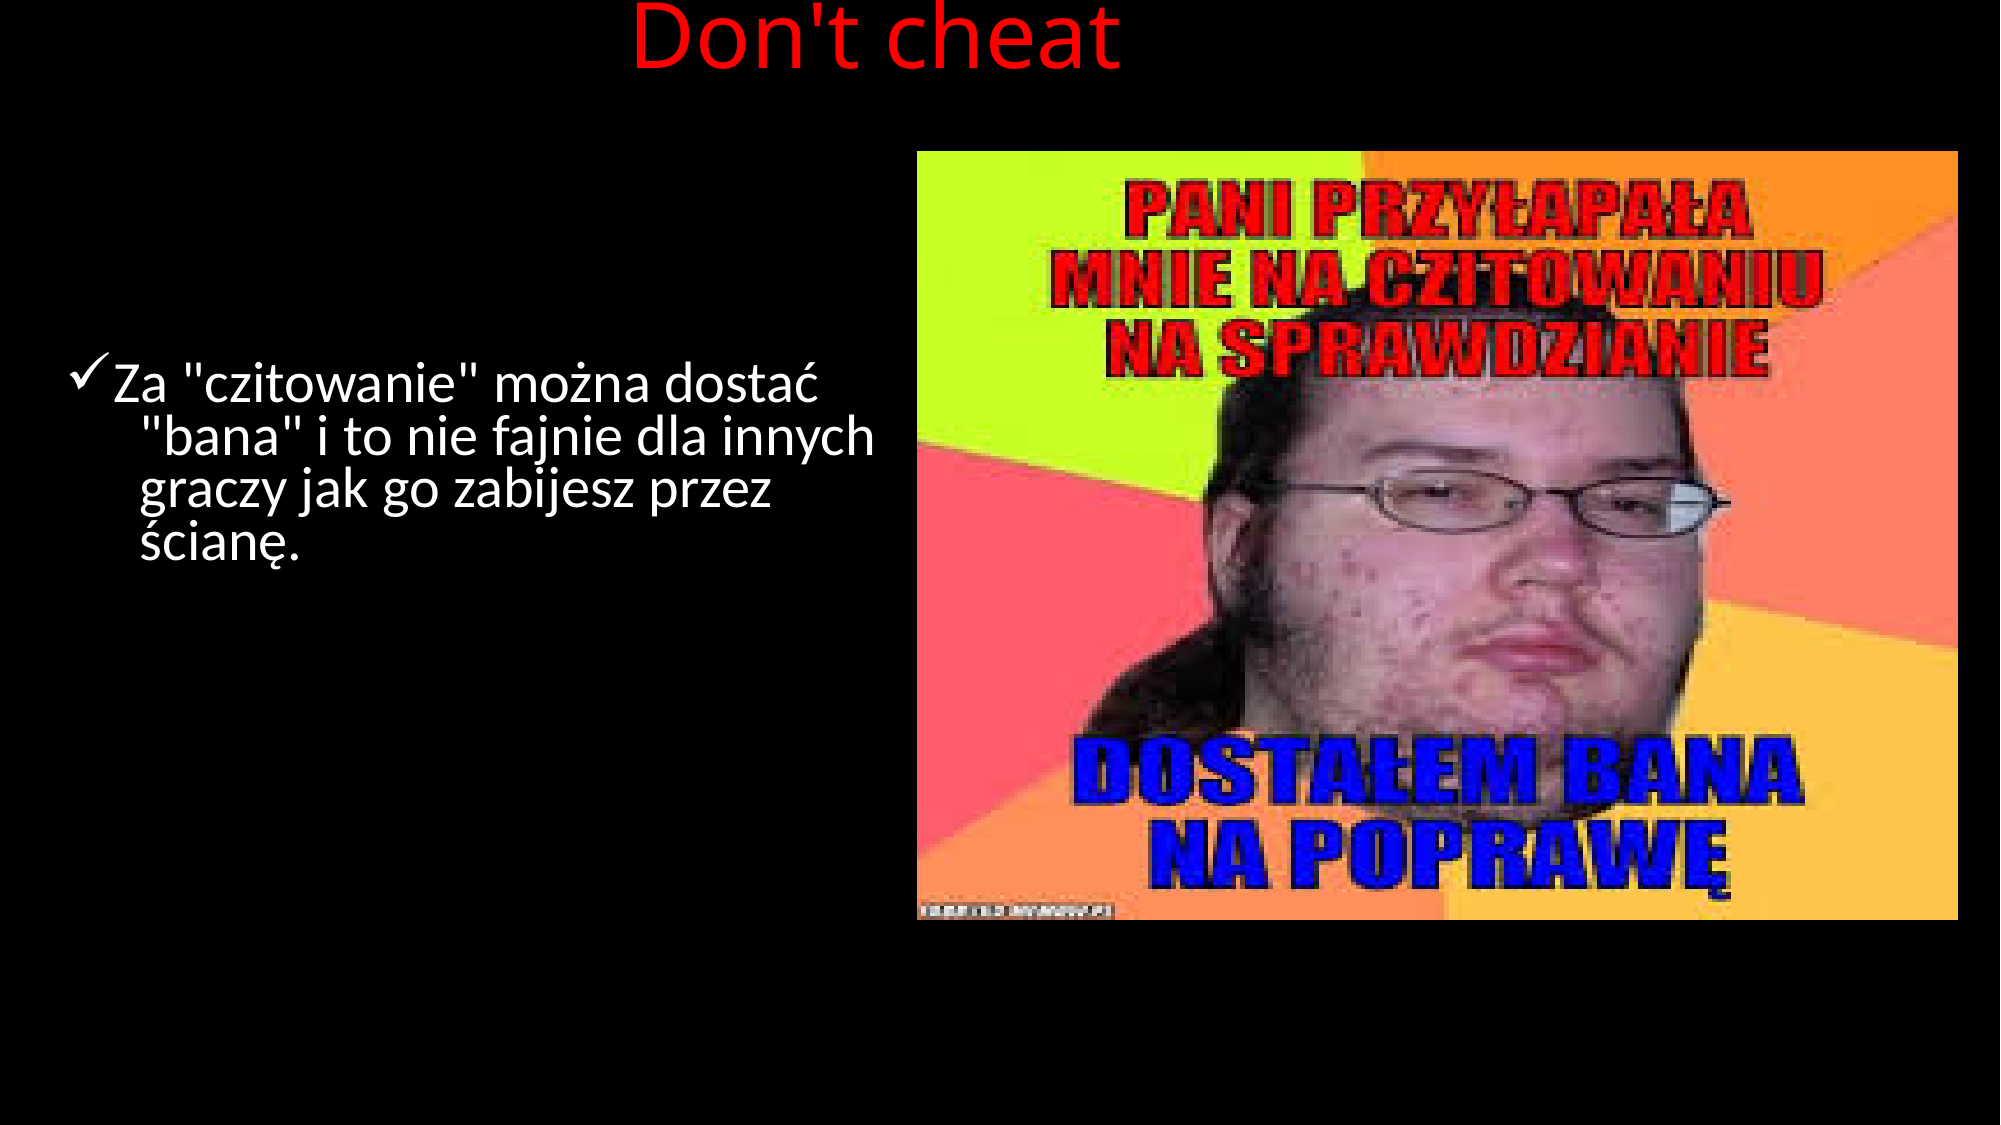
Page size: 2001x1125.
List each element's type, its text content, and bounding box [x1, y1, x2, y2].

picture [917, 151, 1958, 920]
text_box Za "czitowanie" można dostać "bana" i to nie fajnie dla innych graczy jak go zabijesz przez ścianę. [50, 290, 900, 1004]
text_box Don't cheat [614, 0, 1546, 117]
